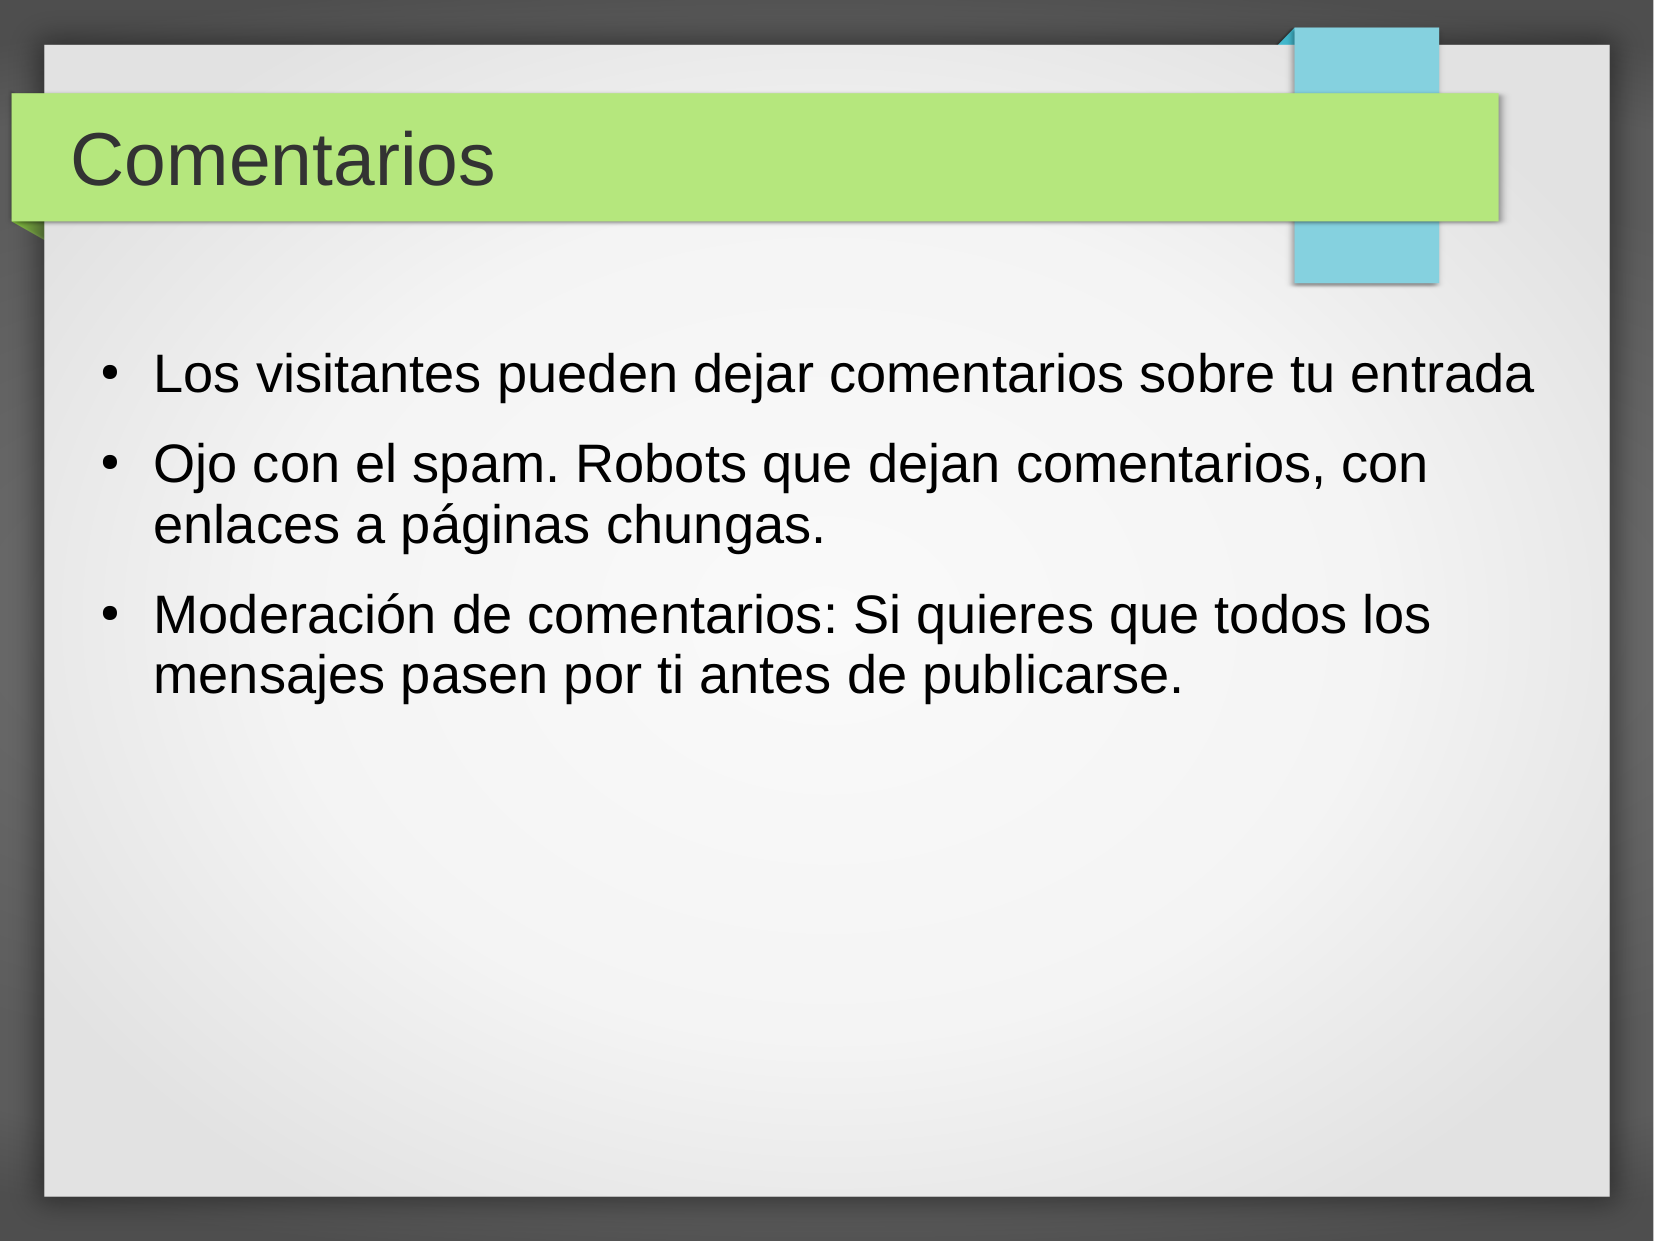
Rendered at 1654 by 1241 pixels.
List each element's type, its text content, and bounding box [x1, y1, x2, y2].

title Comentarios [70, 106, 1229, 213]
list Los visitantes pueden dejar comentarios sobre tu entrada Ojo con el spam. Robots que dejan comentarios, con enlaces a páginas chungas. Moderación de comentarios: Si quieres que todos los mensajes pasen por ti antes de publicarse. [82, 343, 1538, 1063]
picture [0, 0, 1654, 1241]
